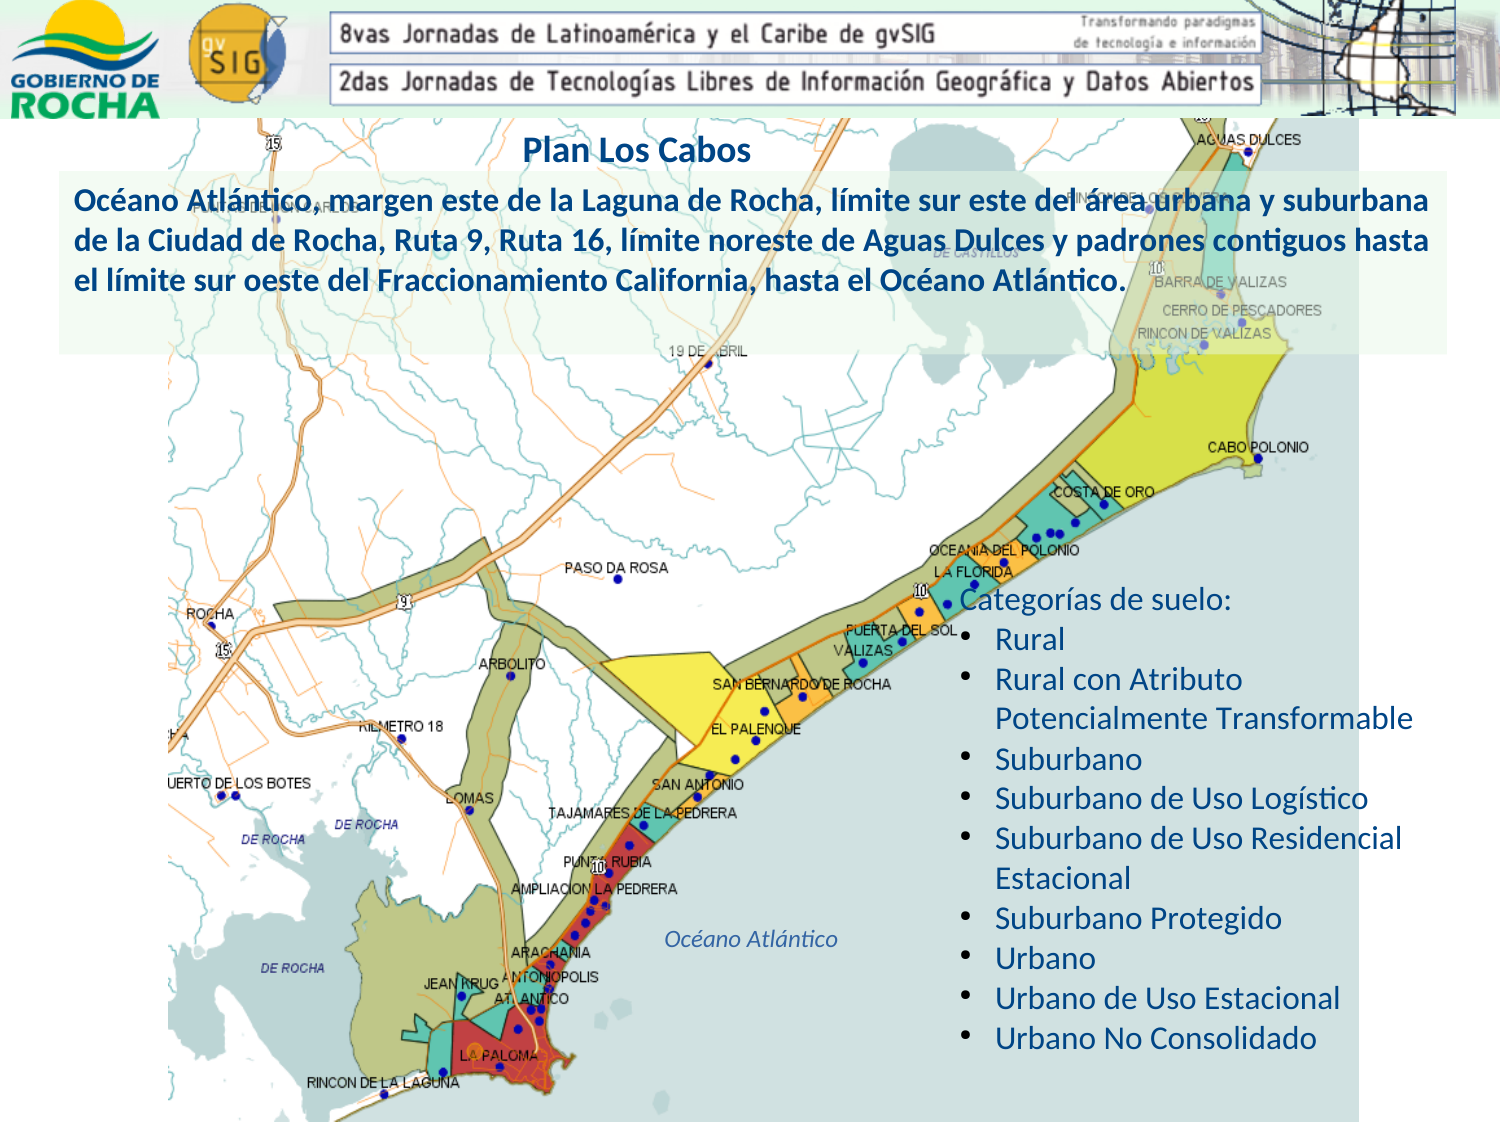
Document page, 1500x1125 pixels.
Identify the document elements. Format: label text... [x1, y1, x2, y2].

picture [168, 355, 1359, 1123]
text_box Océano Atlántico [649, 915, 916, 961]
text_box Océano Atlántico, margen este de la Laguna de Rocha, límite sur este del área urbana y suburbana de la Ciudad de Rocha, Ruta 9, Ruta 16, límite noreste de Aguas Dulces y padrones contiguos hasta el límite sur oeste del Fraccionamiento California, hasta el Océano Atlántico. [59, 171, 1447, 355]
text_box Plan Los Cabos [507, 118, 1040, 171]
picture [0, 0, 1500, 171]
text_box Categorías de suelo: Rural Rural con Atributo Potencialmente Transformable Suburbano Suburbano de Uso Logístico Suburbano de Uso Residencial Estacional Suburbano Protegido Urbano Urbano de Uso Estacional Urbano No Consolidado [944, 569, 1477, 1104]
